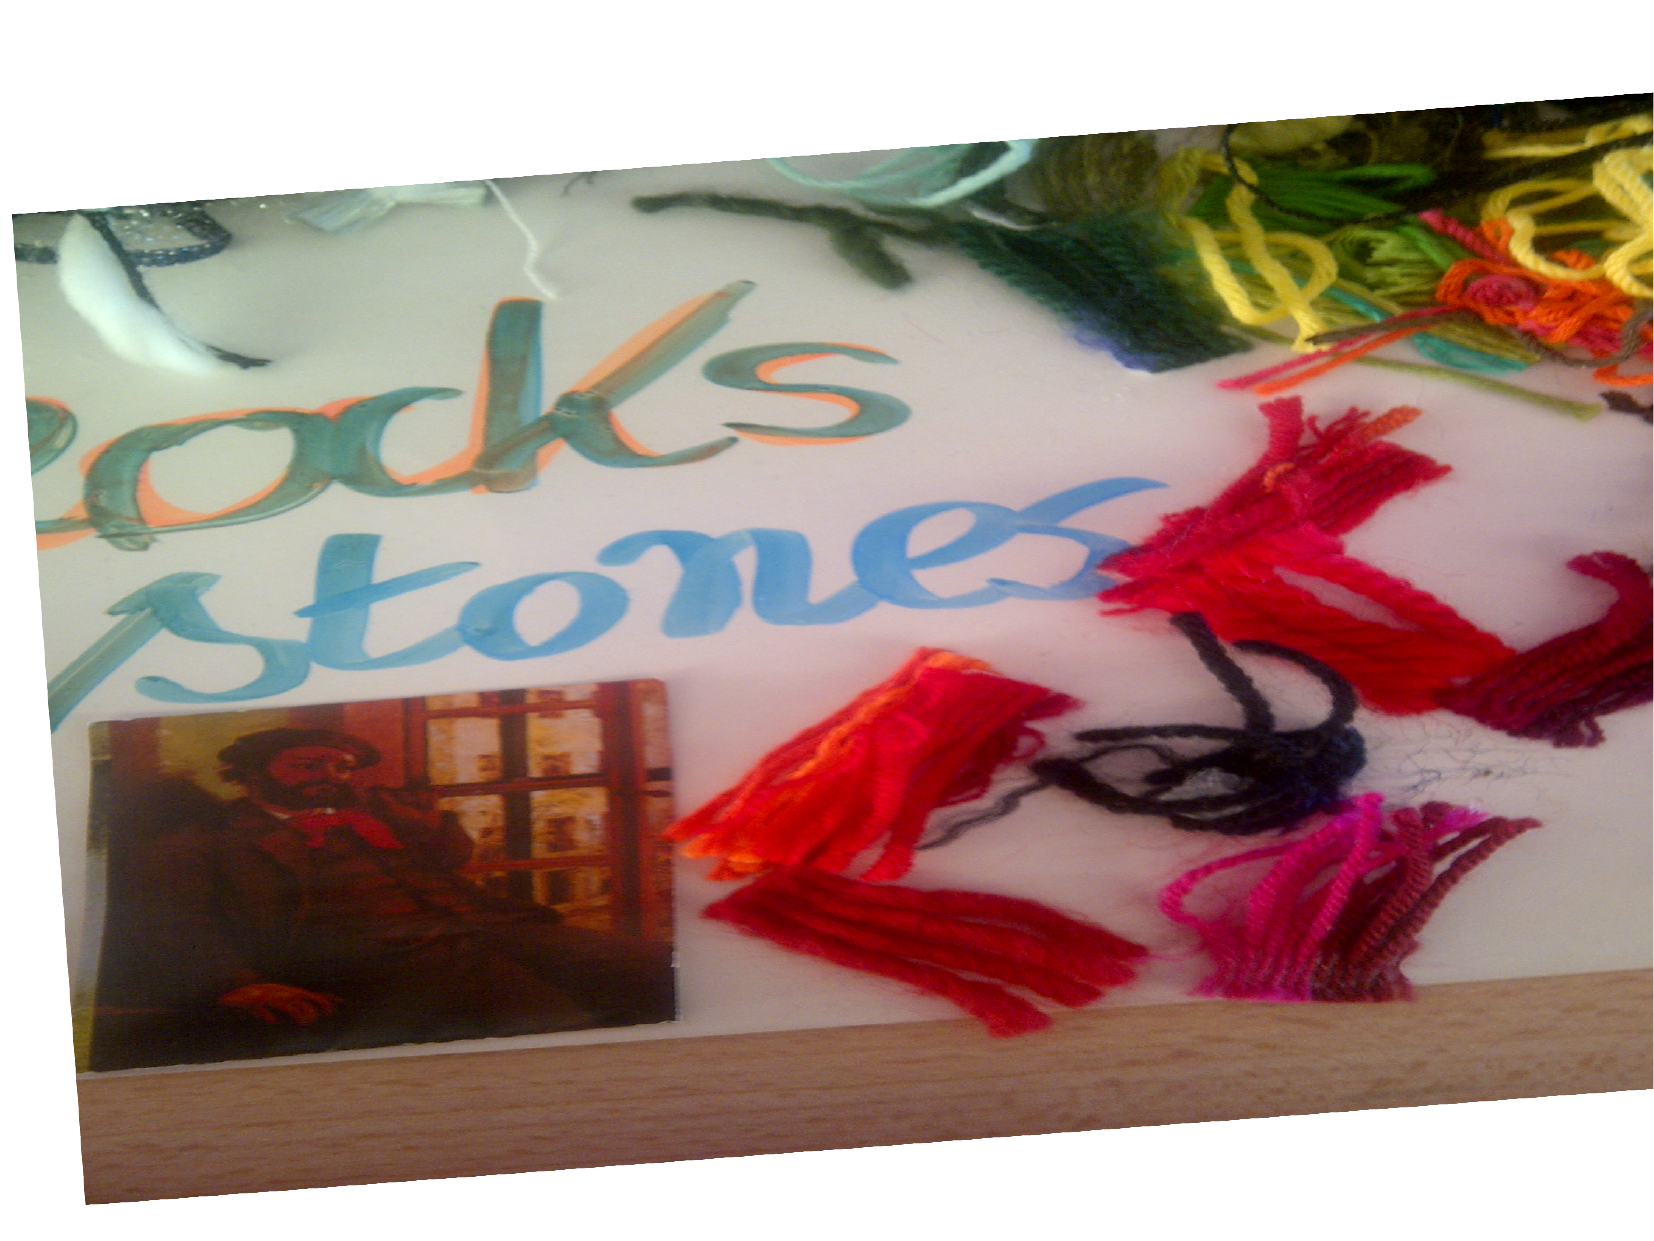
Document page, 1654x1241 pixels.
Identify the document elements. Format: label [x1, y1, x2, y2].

picture [11, 92, 1654, 1205]
